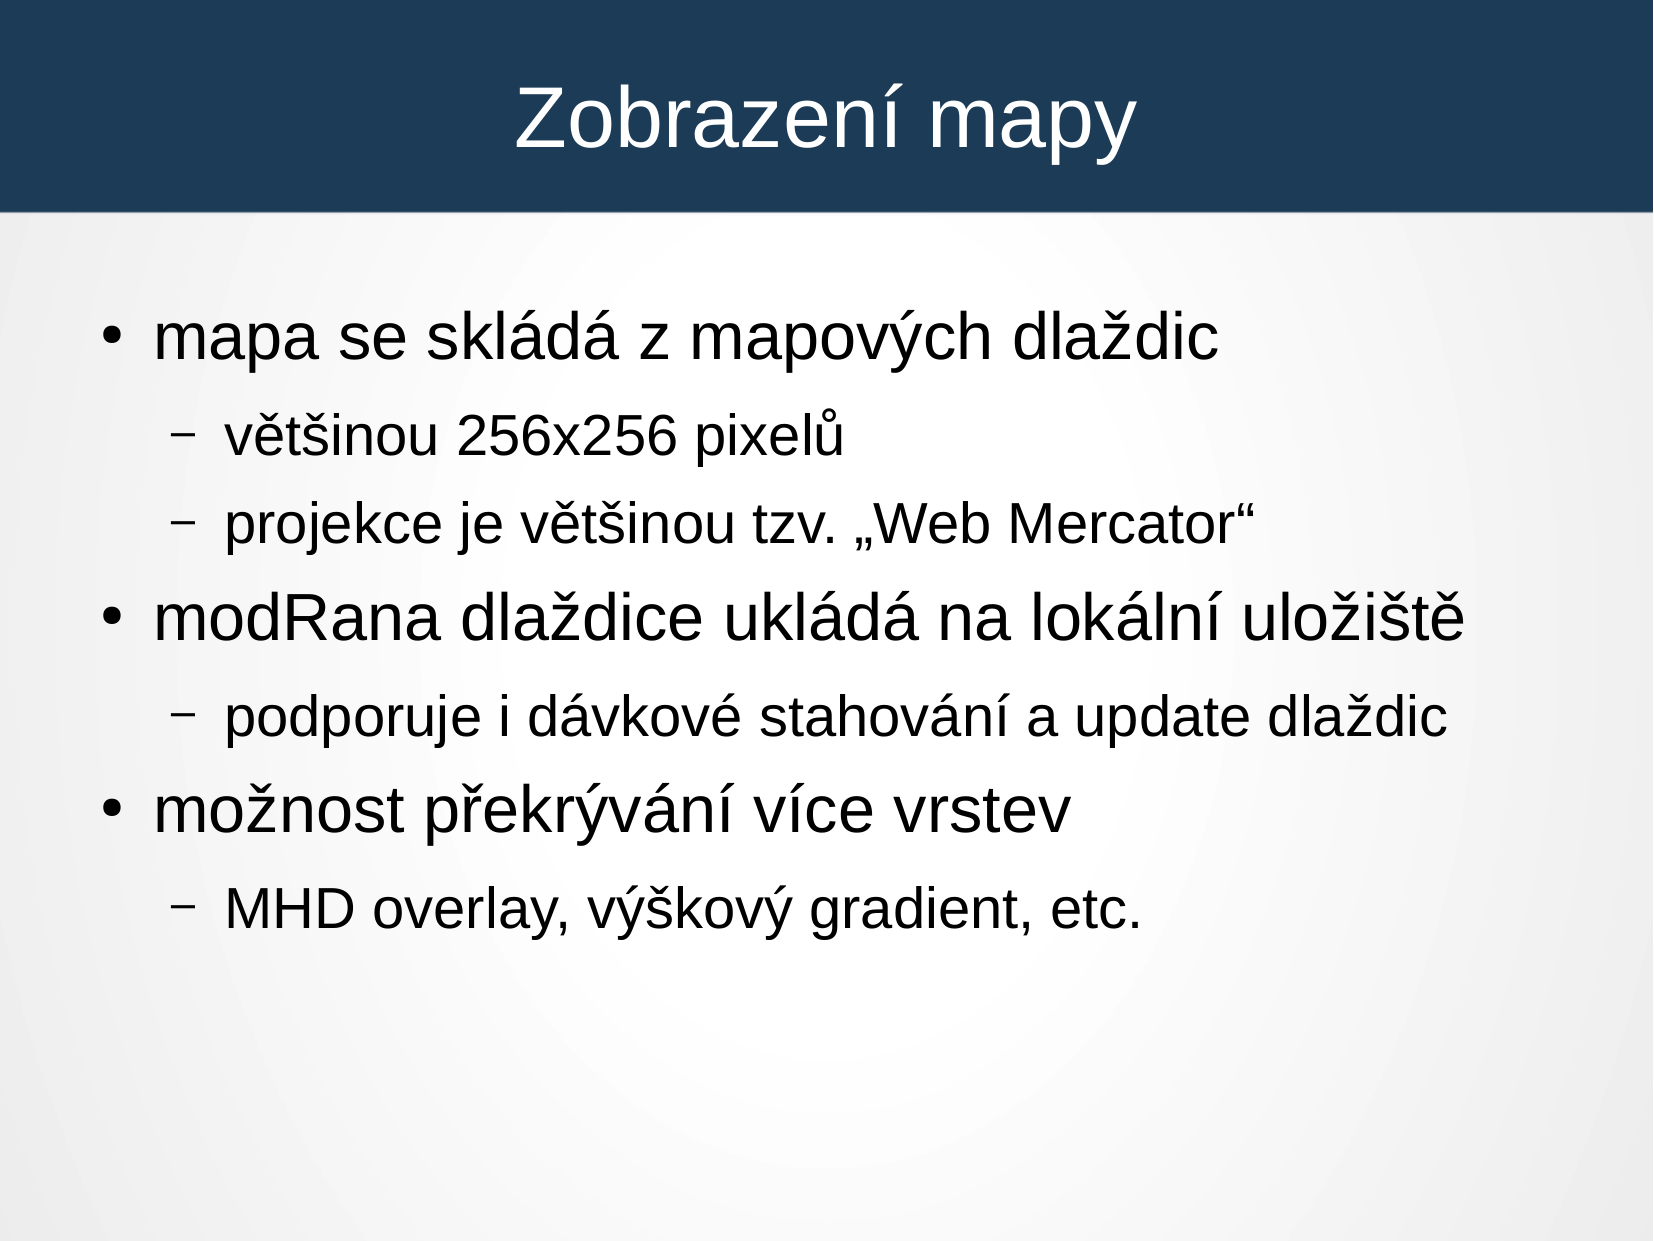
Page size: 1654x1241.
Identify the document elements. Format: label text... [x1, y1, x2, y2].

list mapa se skládá z mapových dlaždic většinou 256x256 pixelů projekce je většinou tzv. „Web Mercator“ modRana dlaždice ukládá na lokální uložiště podporuje i dávkové stahování a update dlaždic možnost překrývání více vrstev MHD overlay, výškový gradient, etc. [82, 299, 1571, 1063]
title Zobrazení mapy [82, 47, 1571, 189]
picture [0, 0, 1653, 1241]
